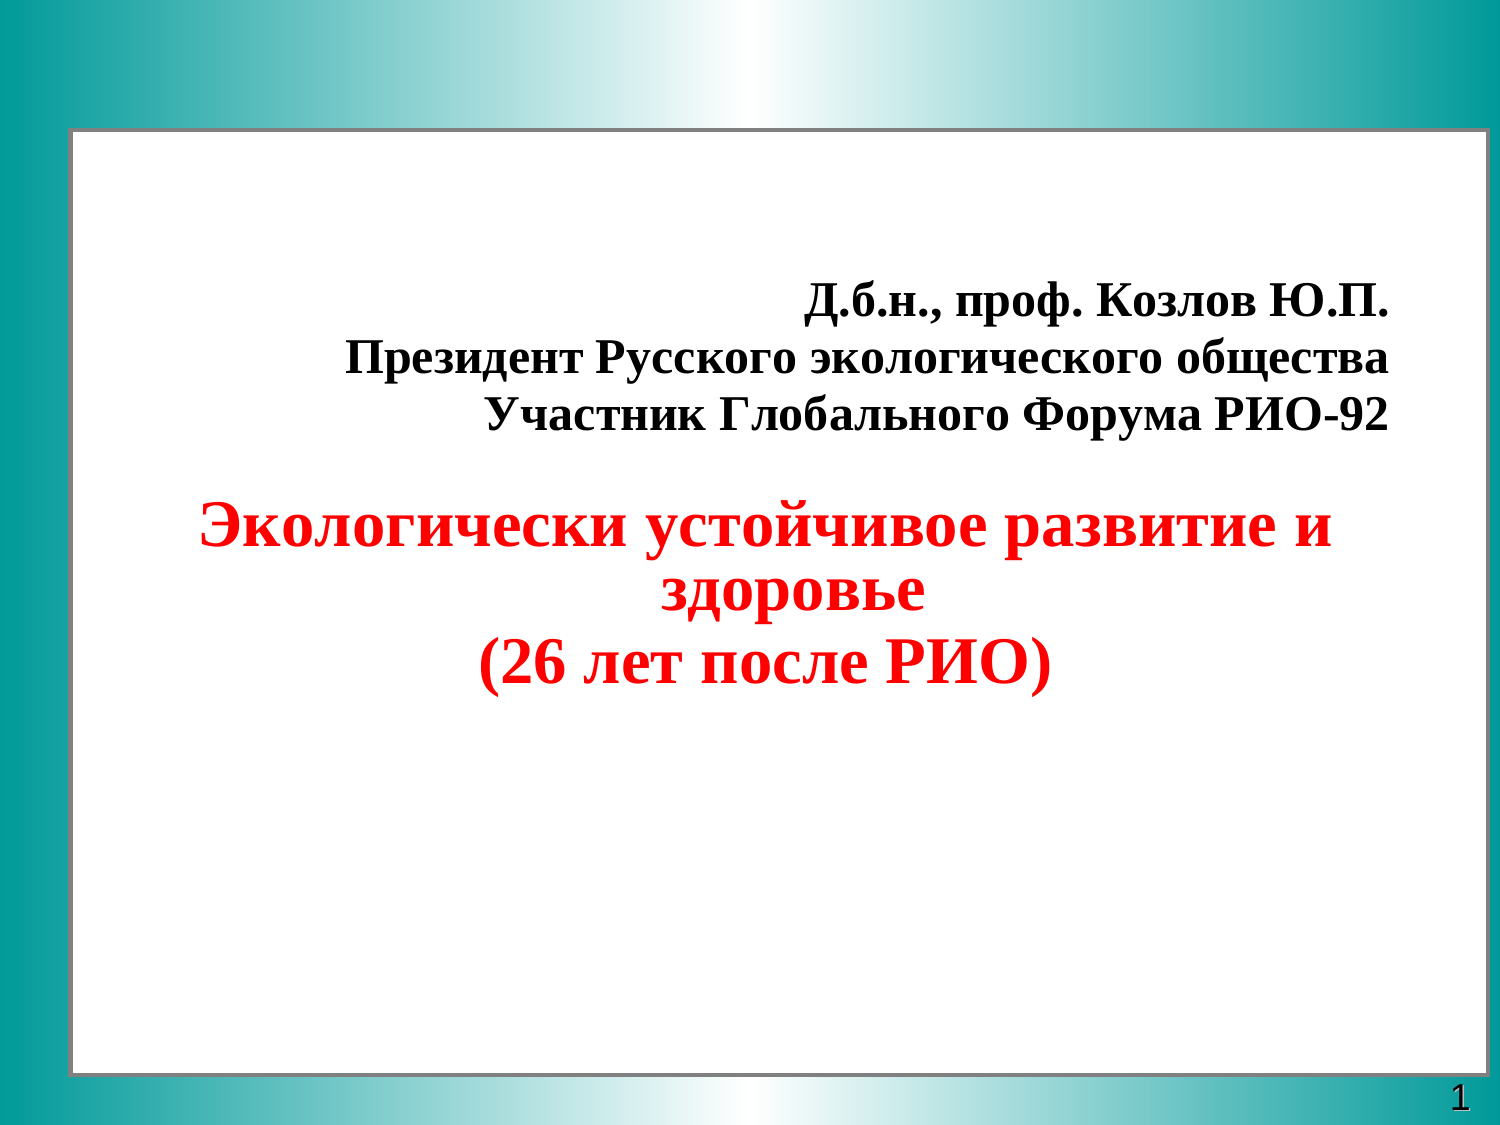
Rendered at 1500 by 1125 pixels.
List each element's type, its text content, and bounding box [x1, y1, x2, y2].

list Д.б.н., проф. Козлов Ю.П. Президент Русского экологического общества Участник Глобального Форума РИО-92 Экологически устойчивое развитие и здоровье (26 лет после РИО) [70, 129, 1489, 1075]
